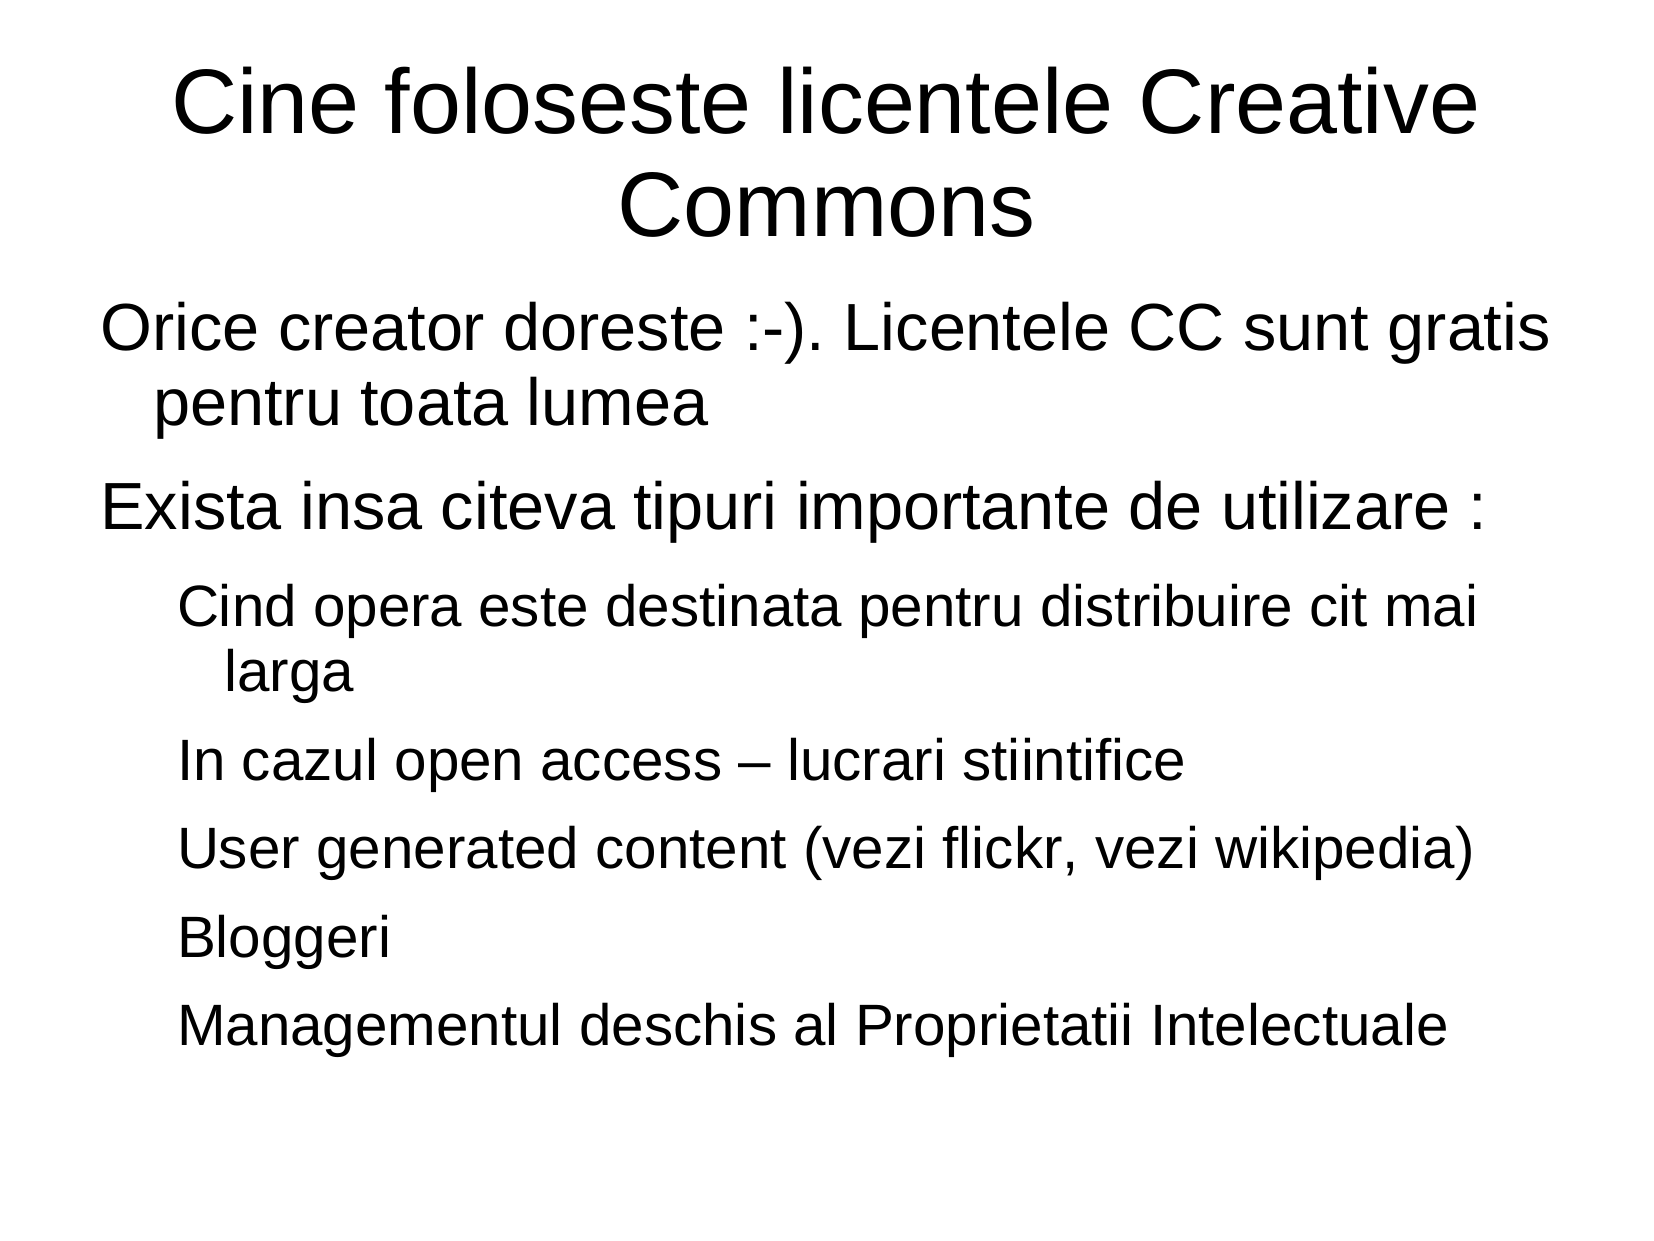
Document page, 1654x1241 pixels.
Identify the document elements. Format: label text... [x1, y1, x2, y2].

list Orice creator doreste :-). Licentele CC sunt gratis pentru toata lumea Exista insa citeva tipuri importante de utilizare : Cind opera este destinata pentru distribuire cit mai larga In cazul open access – lucrari stiintifice User generated content (vezi flickr, vezi wikipedia) Bloggeri Managementul deschis al Proprietatii Intelectuale [82, 290, 1571, 1109]
title Cine foloseste licentele Creative Commons [82, 49, 1571, 257]
